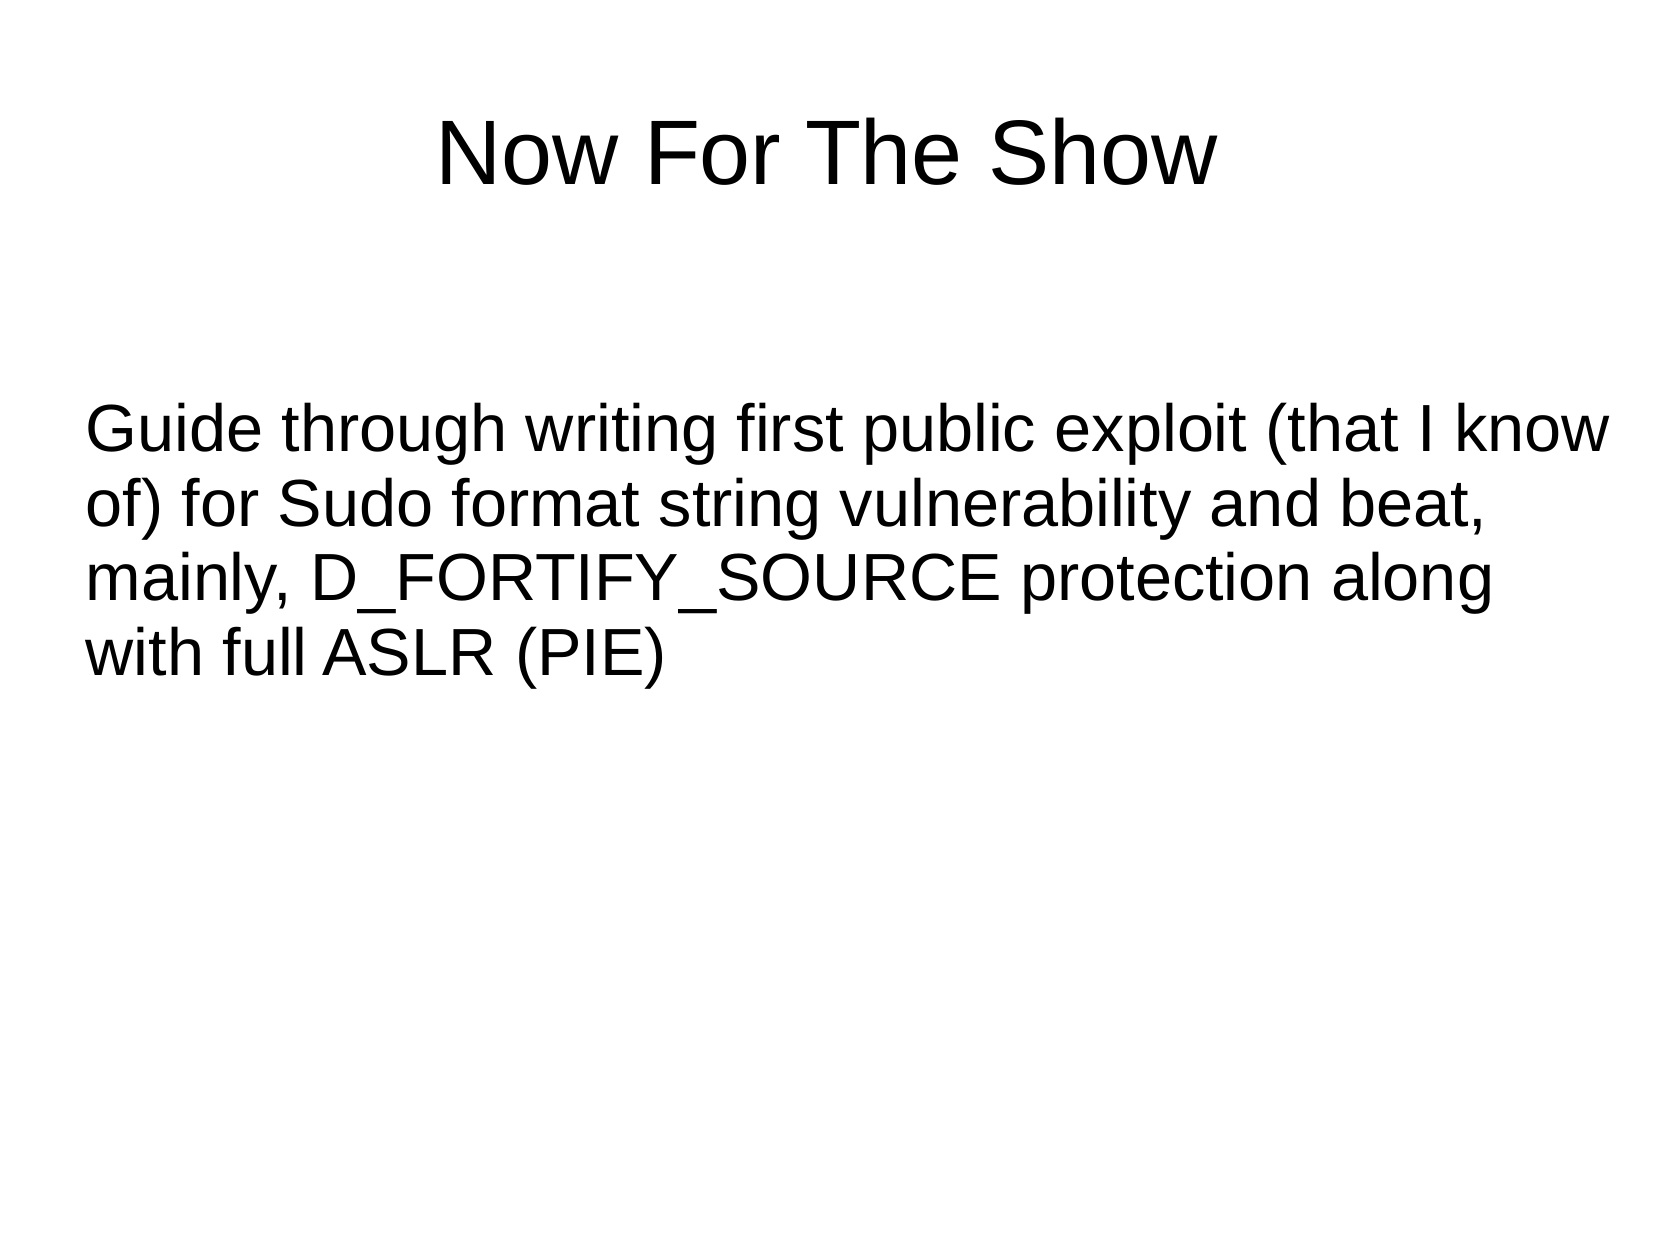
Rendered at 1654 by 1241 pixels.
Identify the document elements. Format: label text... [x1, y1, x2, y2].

list Guide through writing first public exploit (that I know of) for Sudo format string vulnerability and beat, mainly, D_FORTIFY_SOURCE protection along with full ASLR (PIE) [15, 390, 1621, 1111]
title Now For The Show [82, 49, 1571, 257]
